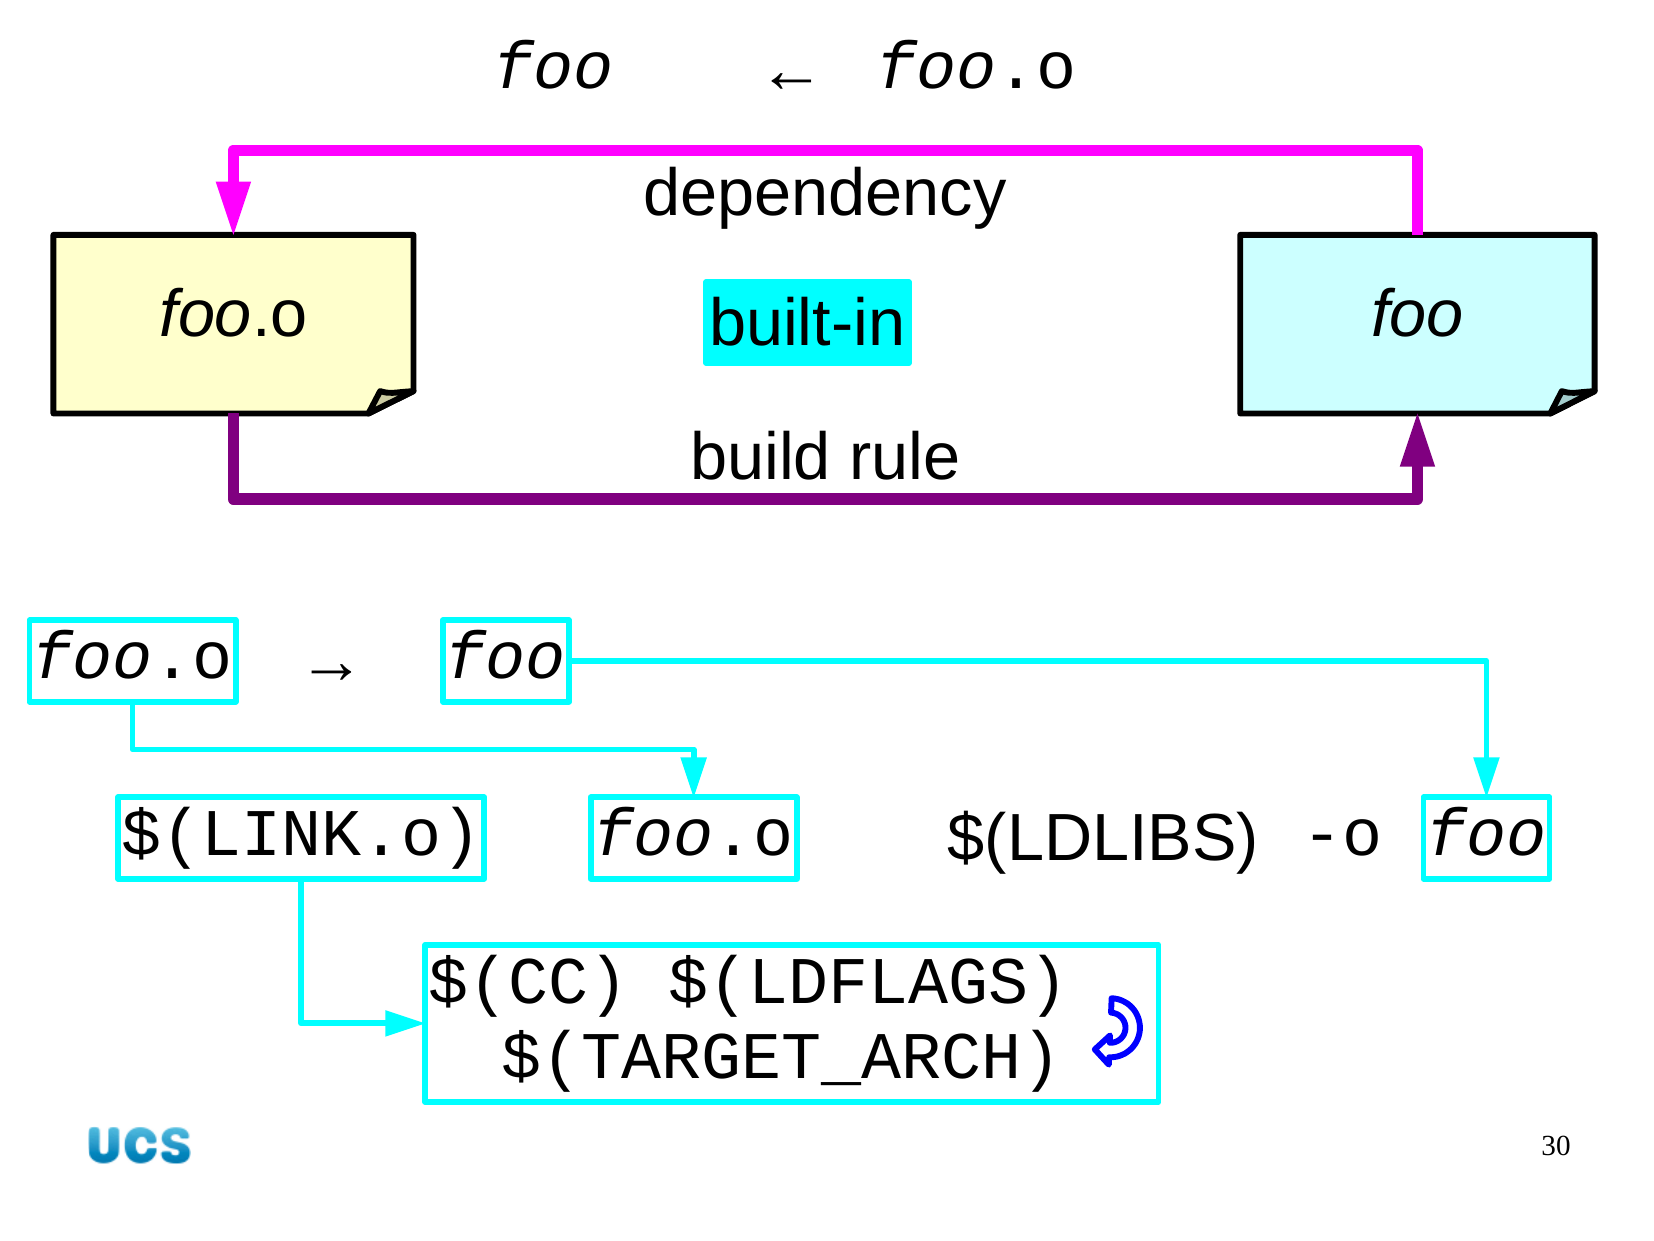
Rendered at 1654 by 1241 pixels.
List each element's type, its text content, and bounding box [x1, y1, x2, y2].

text_box foo.o [29, 620, 236, 702]
text_box foo [1423, 797, 1550, 879]
text_box built-in [706, 282, 909, 364]
text_box foo.o [53, 234, 414, 414]
text_box $(LINK.o) [118, 797, 485, 879]
text_box foo.o [590, 797, 797, 879]
text_box ← [755, 29, 829, 111]
text_box foo.o [874, 29, 1081, 112]
text_box foo [442, 620, 569, 702]
text_box → [295, 620, 369, 701]
picture [88, 1126, 191, 1165]
text_box $(CC) $(LDFLAGS) $(TARGET_ARCH) [425, 944, 1159, 1102]
text_box foo [490, 29, 617, 112]
text_box $(LDLIBS) [944, 797, 1263, 878]
text_box -o [1299, 797, 1386, 879]
text_box foo [1240, 234, 1595, 414]
